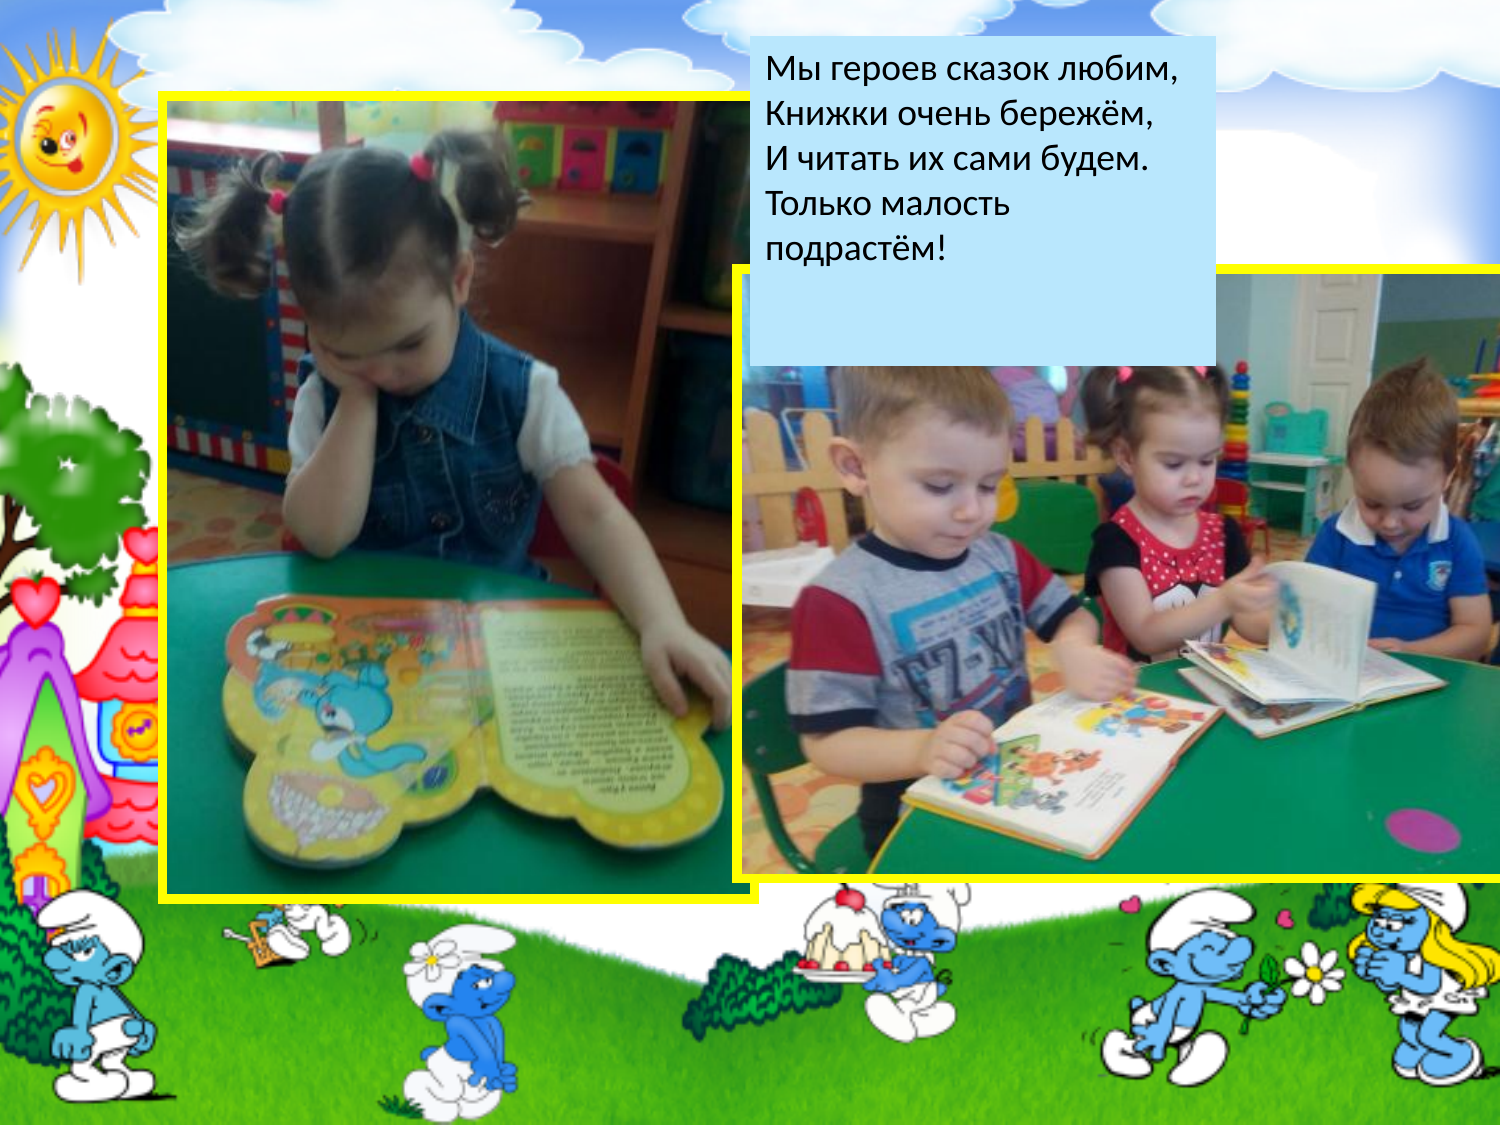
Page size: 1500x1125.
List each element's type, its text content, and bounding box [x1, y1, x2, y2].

picture [741, 273, 1500, 874]
text_box Мы героев сказок любим, Книжки очень бережём, И читать их сами будем. Только малость подрастём! [750, 36, 1216, 366]
picture [167, 100, 751, 895]
